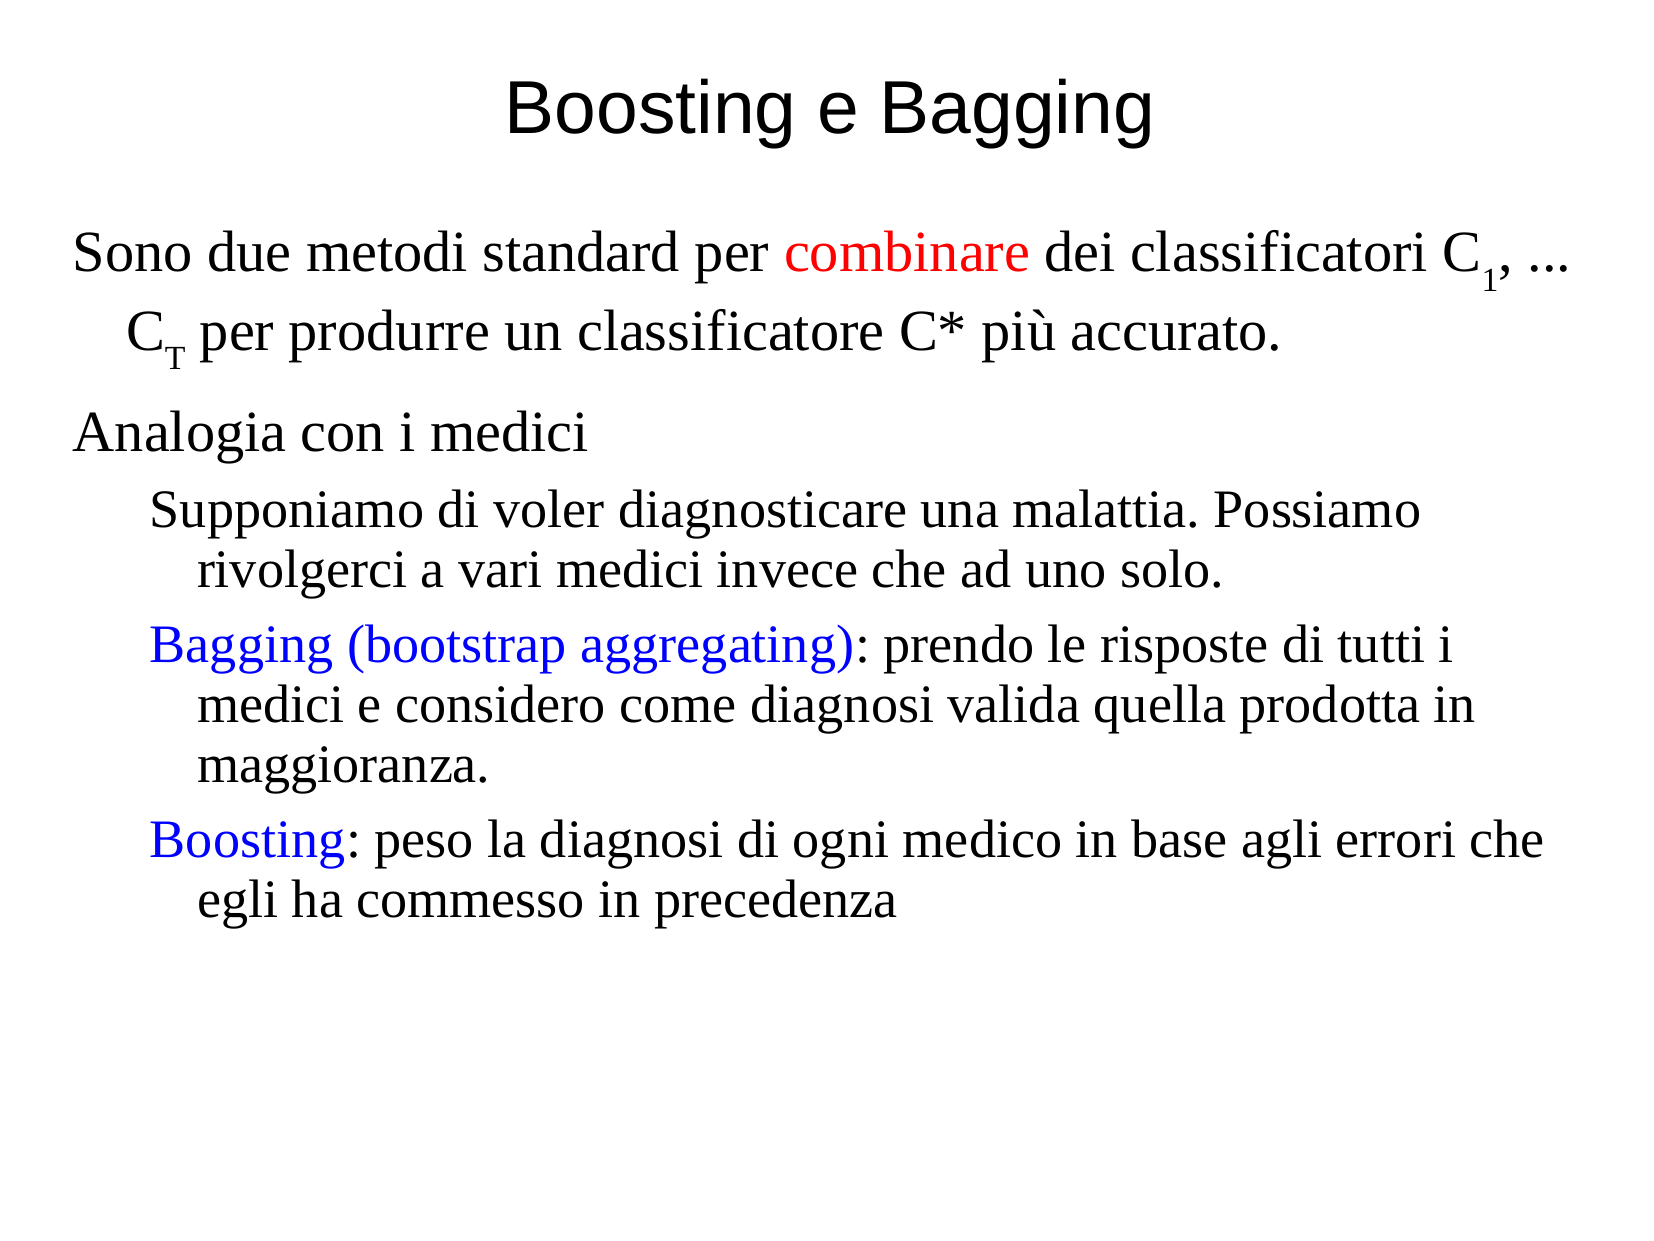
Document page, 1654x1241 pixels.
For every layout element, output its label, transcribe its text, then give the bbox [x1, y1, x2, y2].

title Boosting e Bagging [52, 42, 1608, 173]
list Sono due metodi standard per combinare dei classificatori C1, ... CT per produrre un classificatore C* più accurato. Analogia con i medici Supponiamo di voler diagnosticare una malattia. Possiamo rivolgerci a vari medici invece che ad uno solo. Bagging (bootstrap aggregating): prendo le risposte di tutti i medici e considero come diagnosi valida quella prodotta in maggioranza. Boosting: peso la diagnosi di ogni medico in base agli errori che egli ha commesso in precedenza [55, 219, 1605, 1179]
